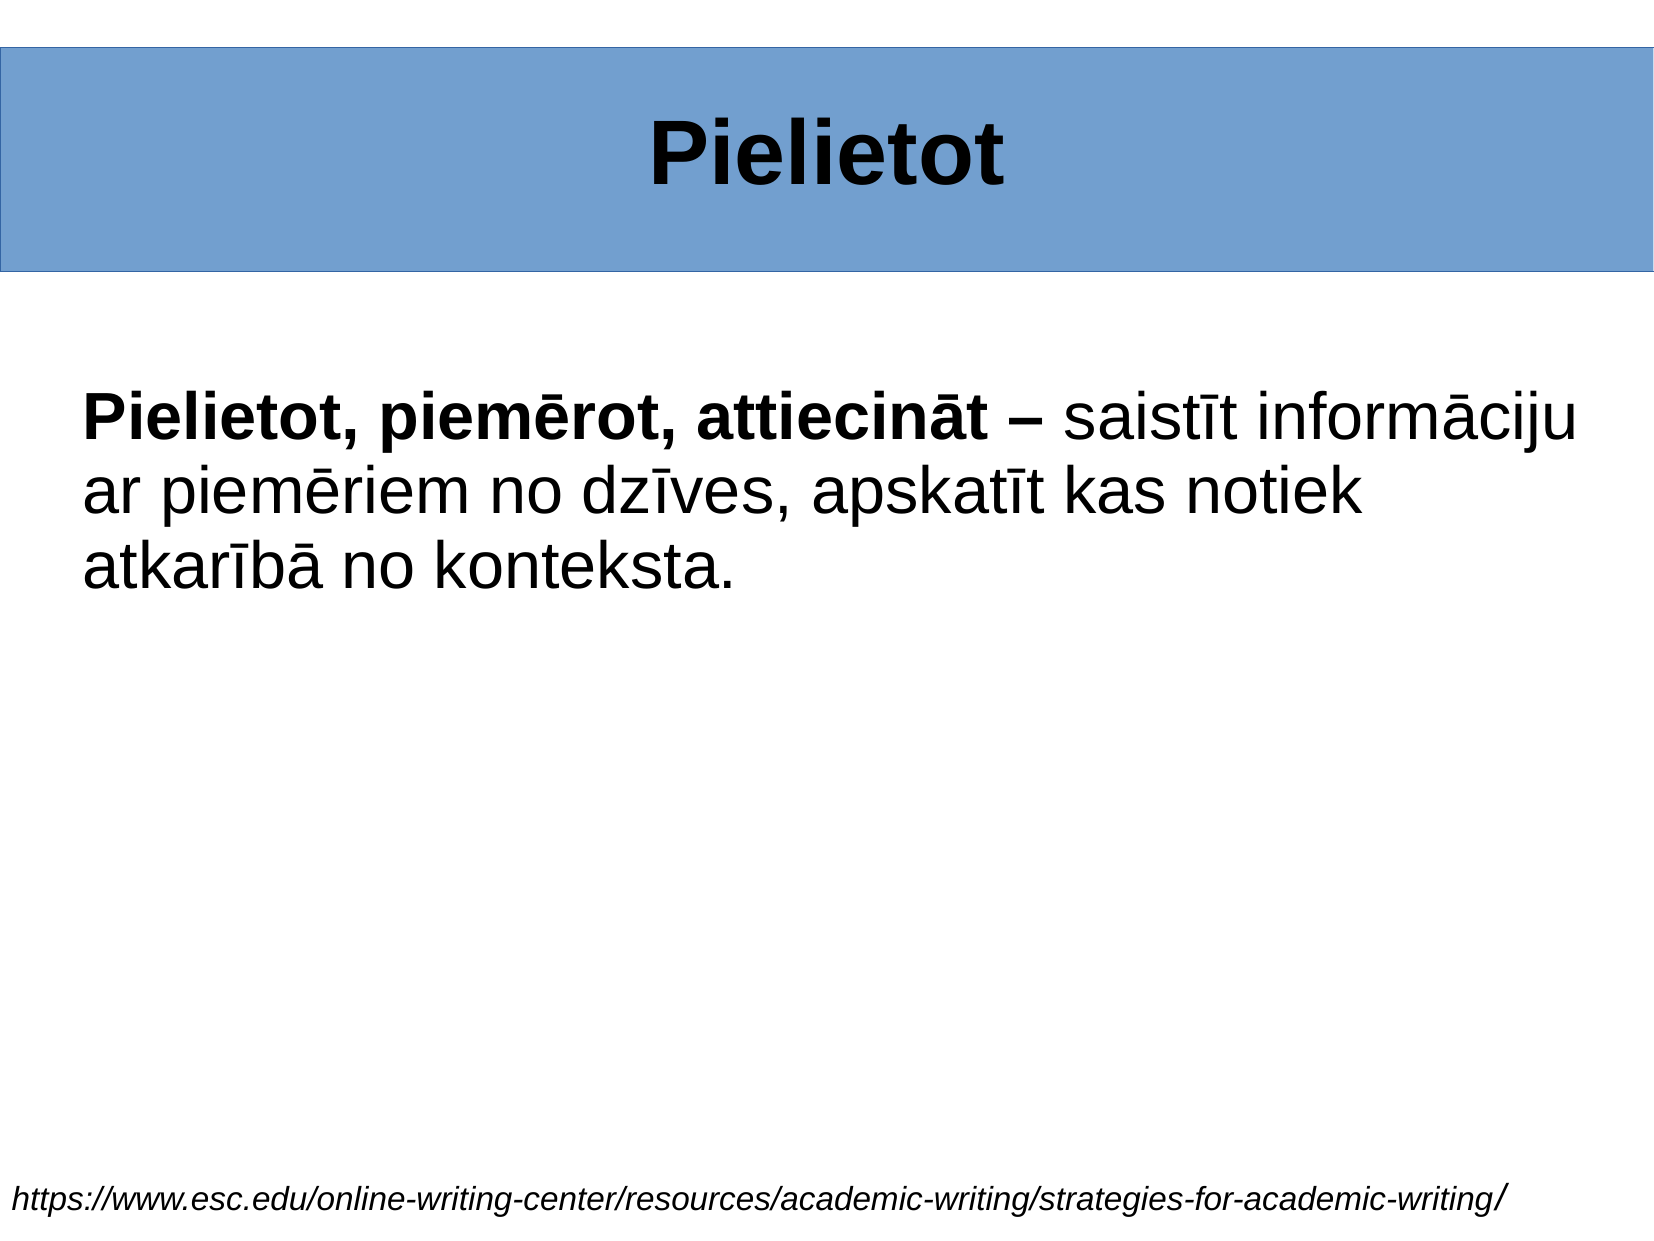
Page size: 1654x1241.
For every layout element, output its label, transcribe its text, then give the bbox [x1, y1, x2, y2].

list Pielietot, piemērot, attiecināt – saistīt informāciju ar piemēriem no dzīves, apskatīt kas notiek atkarībā no konteksta. [82, 378, 1619, 1099]
title Pielietot [82, 49, 1571, 257]
text_box https://www.esc.edu/online-writing-center/resources/academic-writing/strategies-for-academic-writing/ [0, 1169, 1521, 1227]
text_box [0, 47, 1654, 272]
